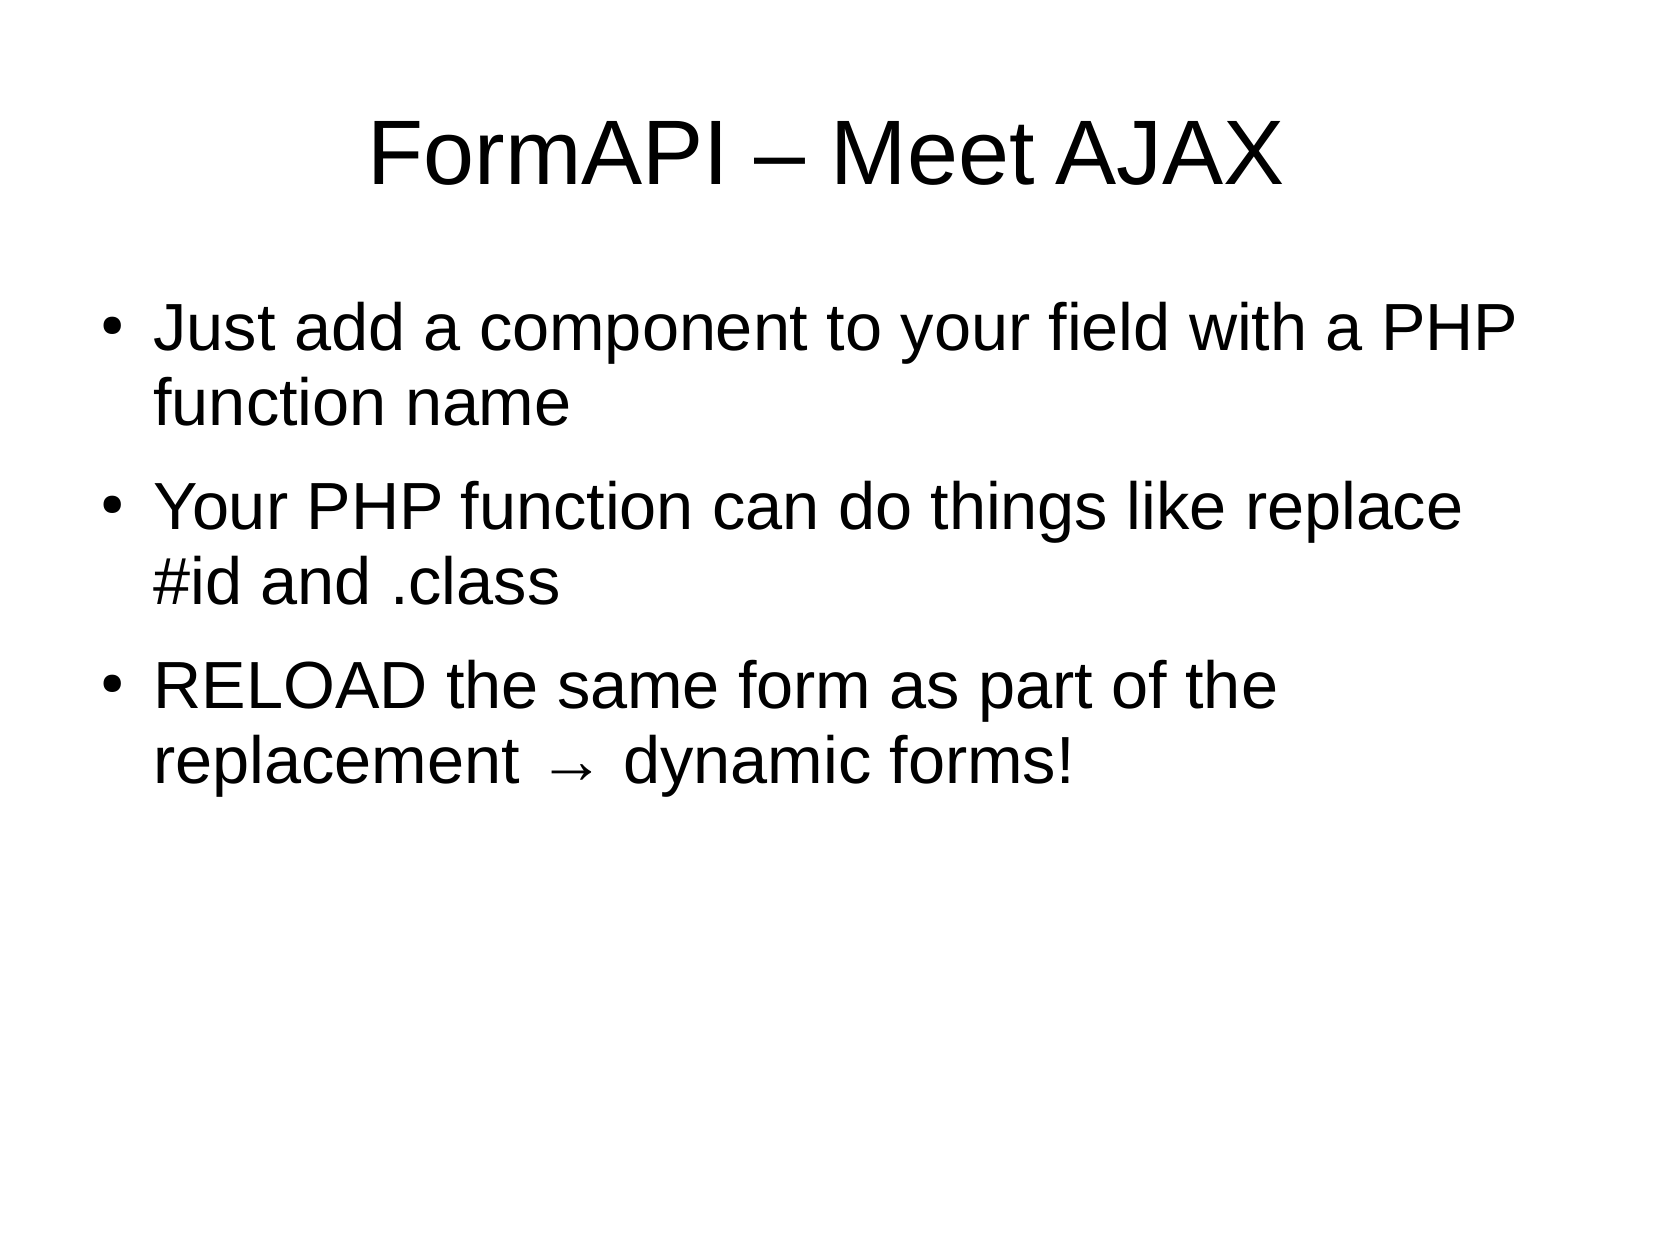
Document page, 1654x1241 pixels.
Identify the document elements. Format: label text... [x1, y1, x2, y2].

title FormAPI – Meet AJAX [82, 49, 1571, 257]
list Just add a component to your field with a PHP function name Your PHP function can do things like replace #id and .class RELOAD the same form as part of the replacement → dynamic forms! [82, 290, 1538, 1010]
